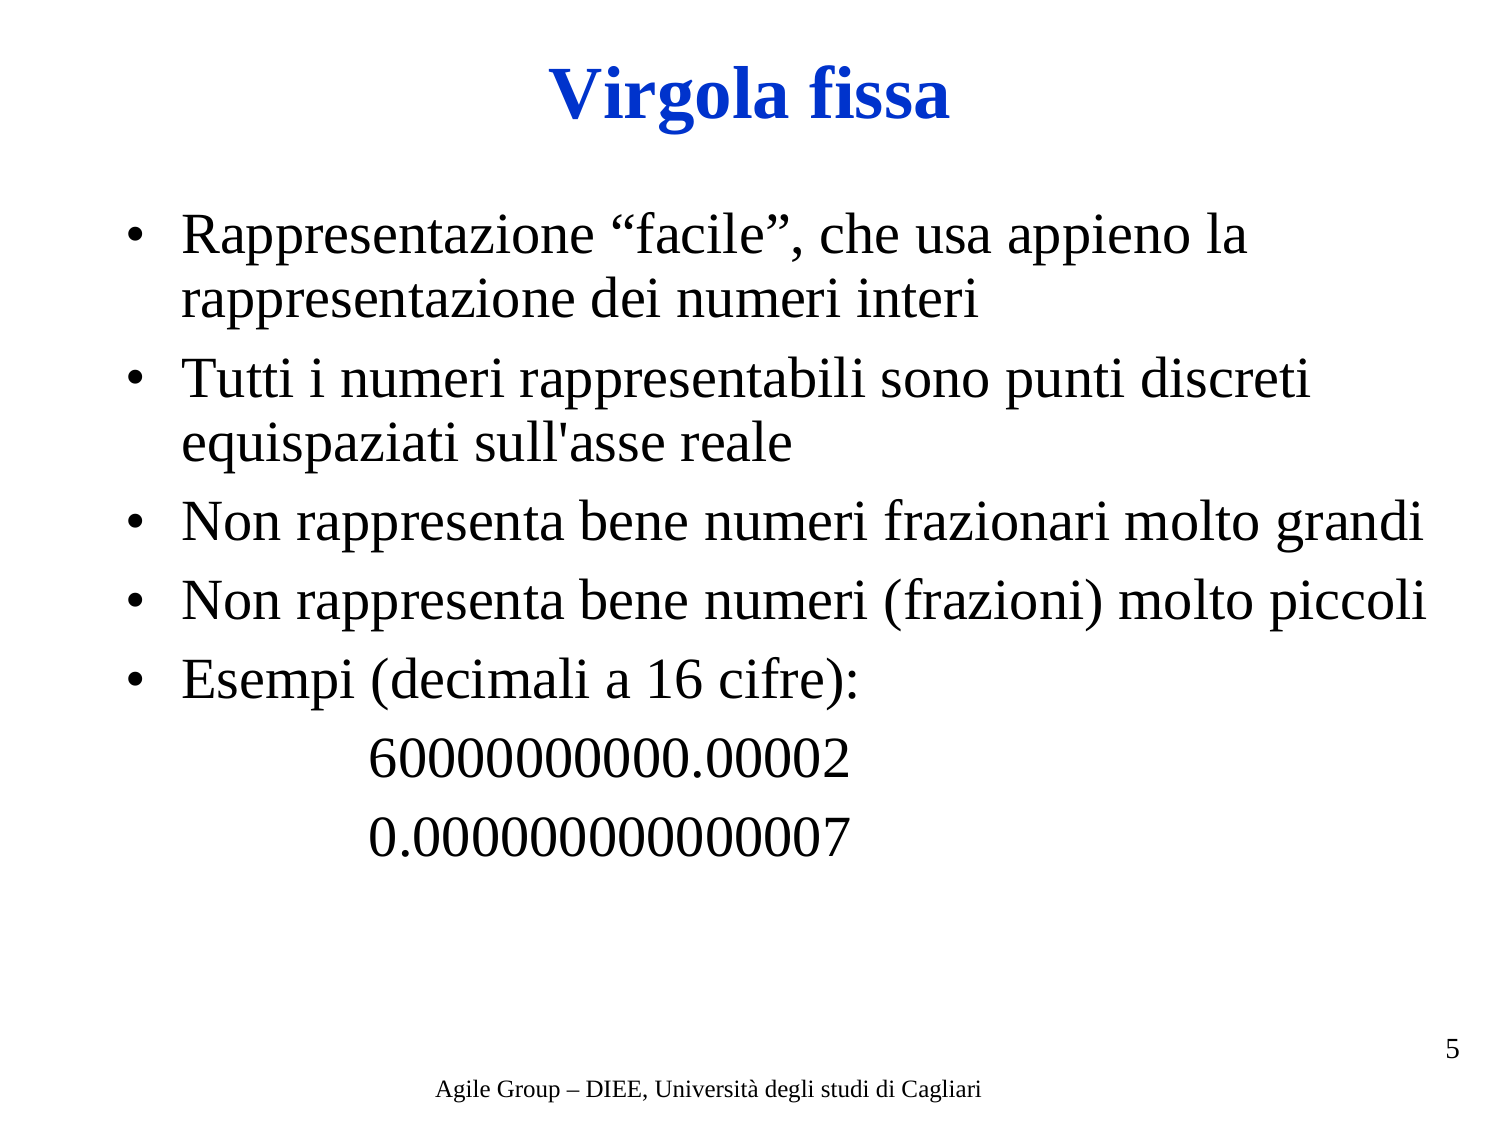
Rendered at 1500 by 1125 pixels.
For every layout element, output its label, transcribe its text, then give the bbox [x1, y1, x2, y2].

list Rappresentazione “facile”, che usa appieno la rappresentazione dei numeri interi Tutti i numeri rappresentabili sono punti discreti equispaziati sull'asse reale Non rappresenta bene numeri frazionari molto grandi Non rappresenta bene numeri (frazioni) molto piccoli Esempi (decimali a 16 cifre): 60000000000.00002 0.000000000000007 [110, 193, 1463, 1006]
title Virgola fissa [112, 12, 1388, 175]
